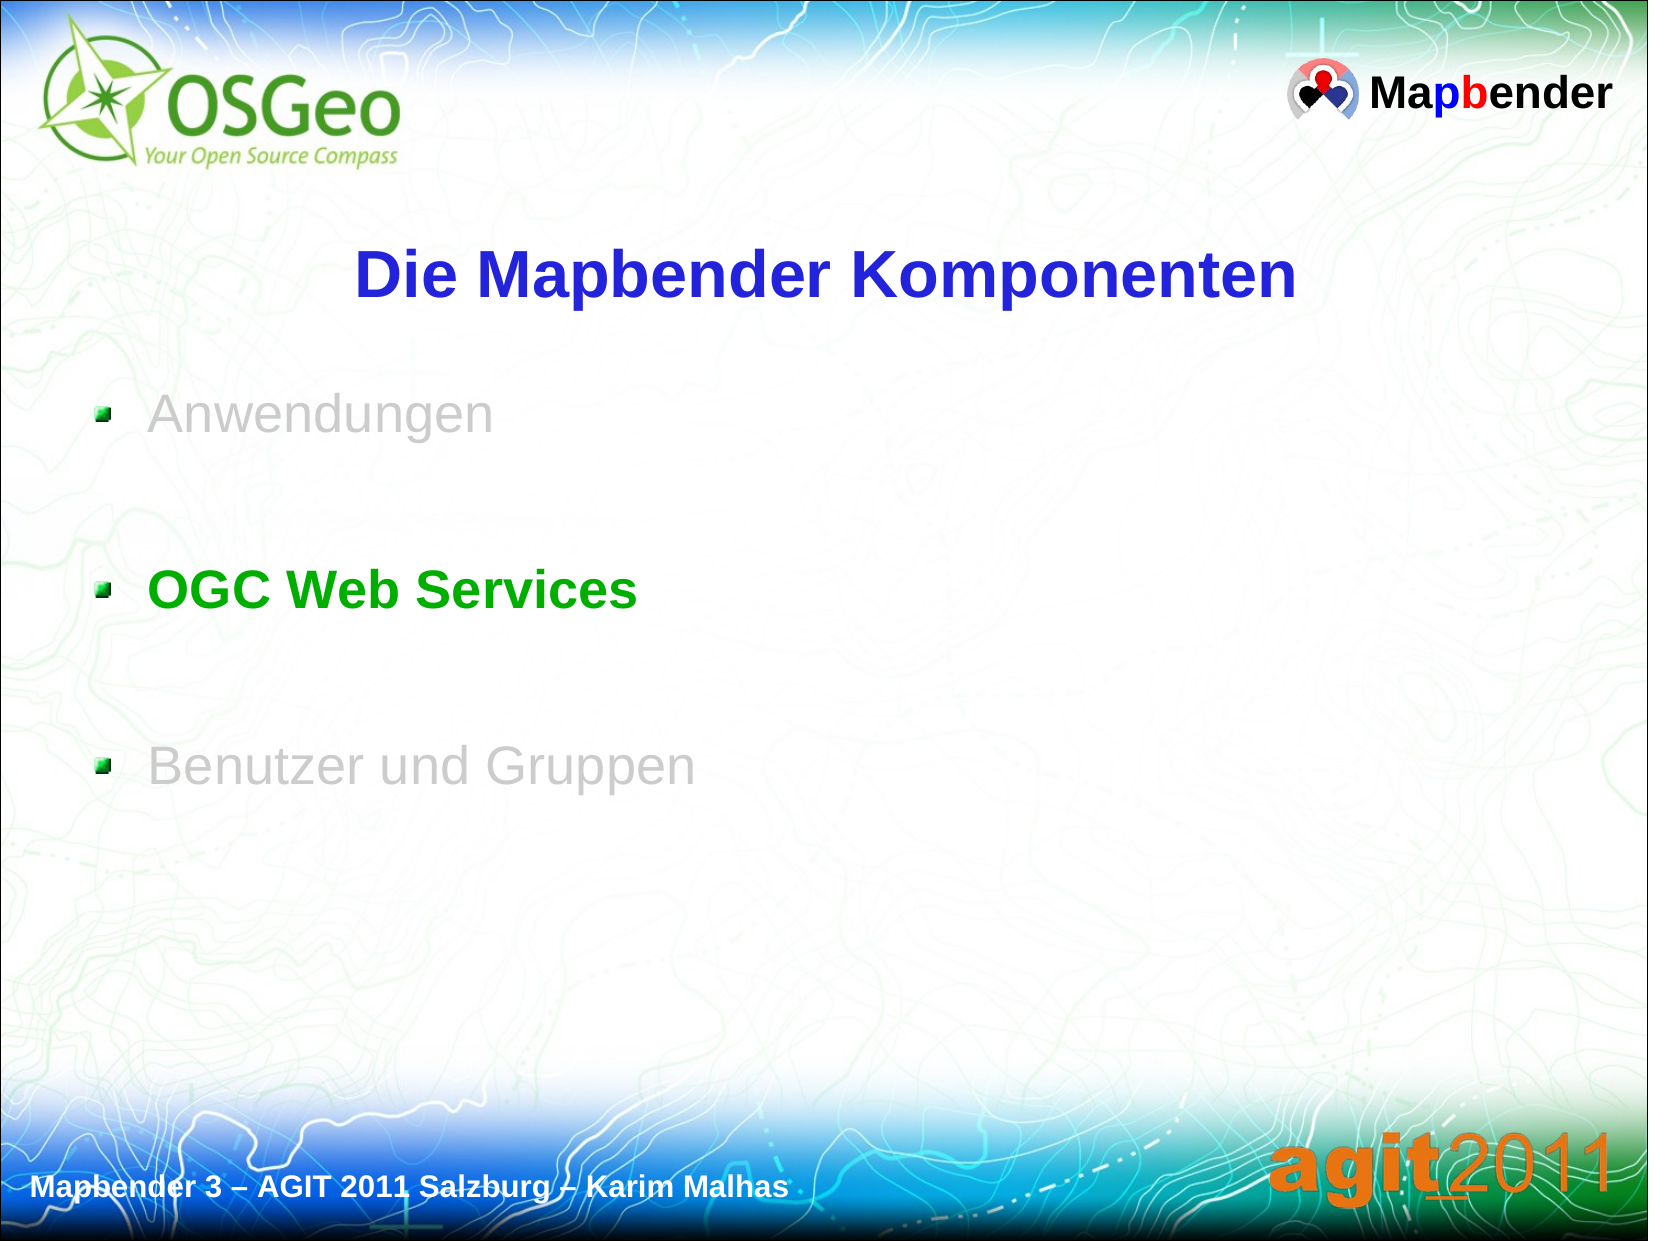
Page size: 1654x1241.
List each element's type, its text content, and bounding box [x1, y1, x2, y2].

title Die Mapbender Komponenten [82, 208, 1571, 342]
picture [1, 1, 1647, 1240]
list Anwendungen OGC Web Services Benutzer und Gruppen [76, 383, 1565, 1188]
